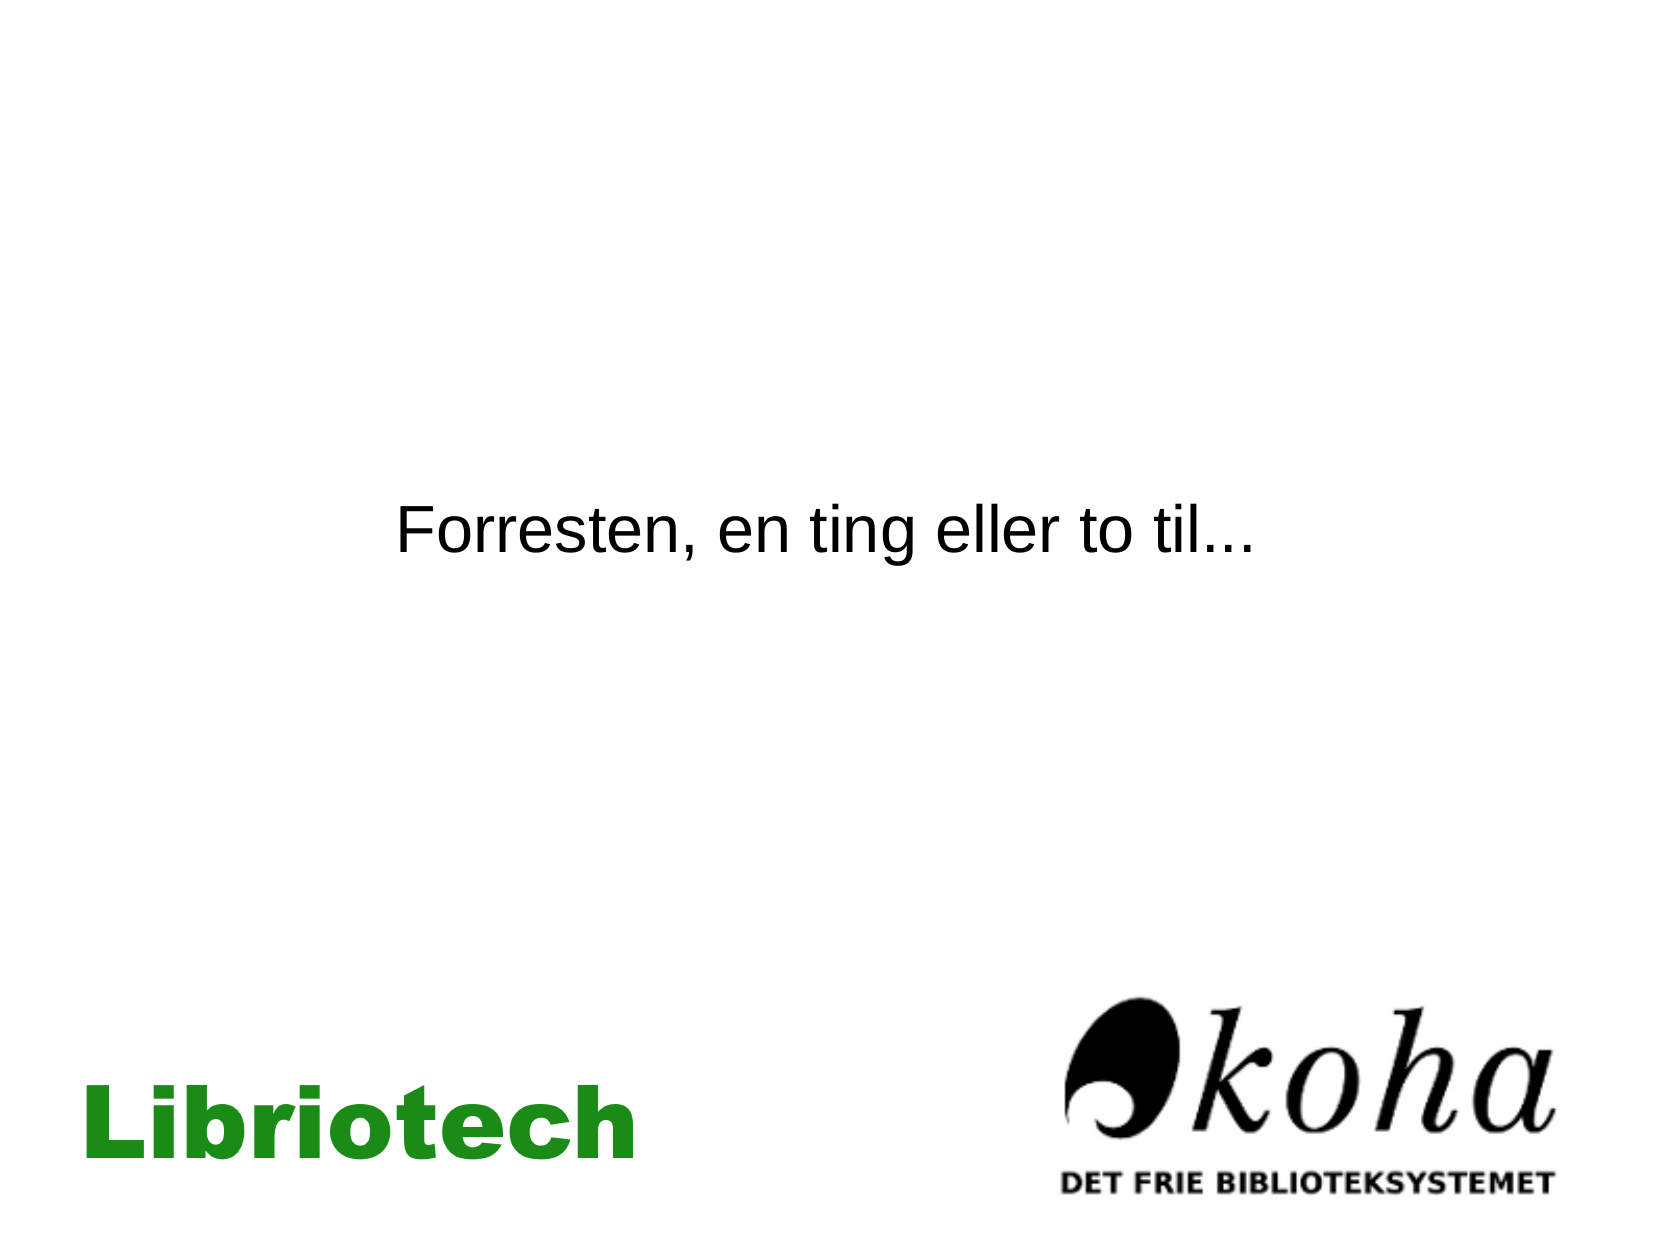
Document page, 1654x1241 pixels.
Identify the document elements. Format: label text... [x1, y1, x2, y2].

subtitle Forresten, en ting eller to til... [82, 49, 1571, 1010]
picture [1051, 1010, 1568, 1205]
picture [82, 1062, 639, 1189]
